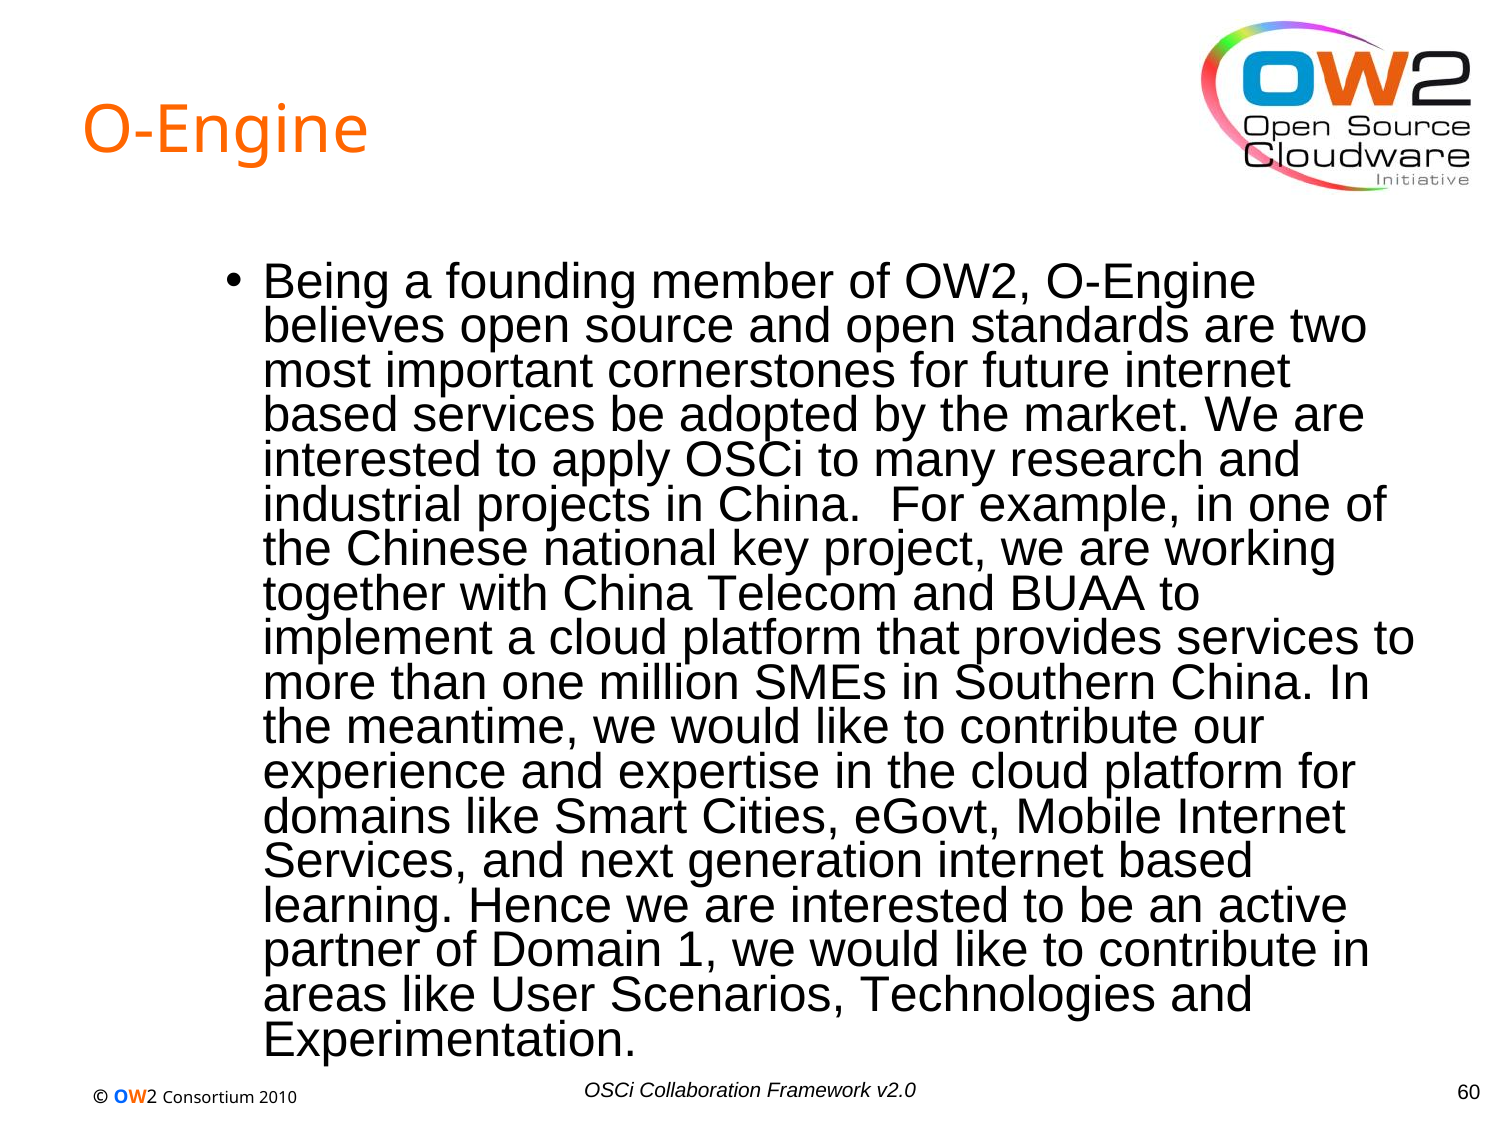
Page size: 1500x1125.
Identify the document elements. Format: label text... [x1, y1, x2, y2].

list Being a founding member of OW2, O-Engine believes open source and open standards are two most important cornerstones for future internet based services be adopted by the market. We are interested to apply OSCi to many research and industrial projects in China. For example, in one of the Chinese national key project, we are working together with China Telecom and BUAA to implement a cloud platform that provides services to more than one million SMEs in Southern China. In the meantime, we would like to contribute our experience and expertise in the cloud platform for domains like Smart Cities, eGovt, Mobile Internet Services, and next generation internet based learning. Hence we are interested to be an active partner of Domain 1, we would like to contribute in areas like User Scenarios, Technologies and Experimentation. [74, 262, 1425, 1125]
title O-Engine [81, 43, 1182, 213]
picture [1199, 19, 1472, 195]
